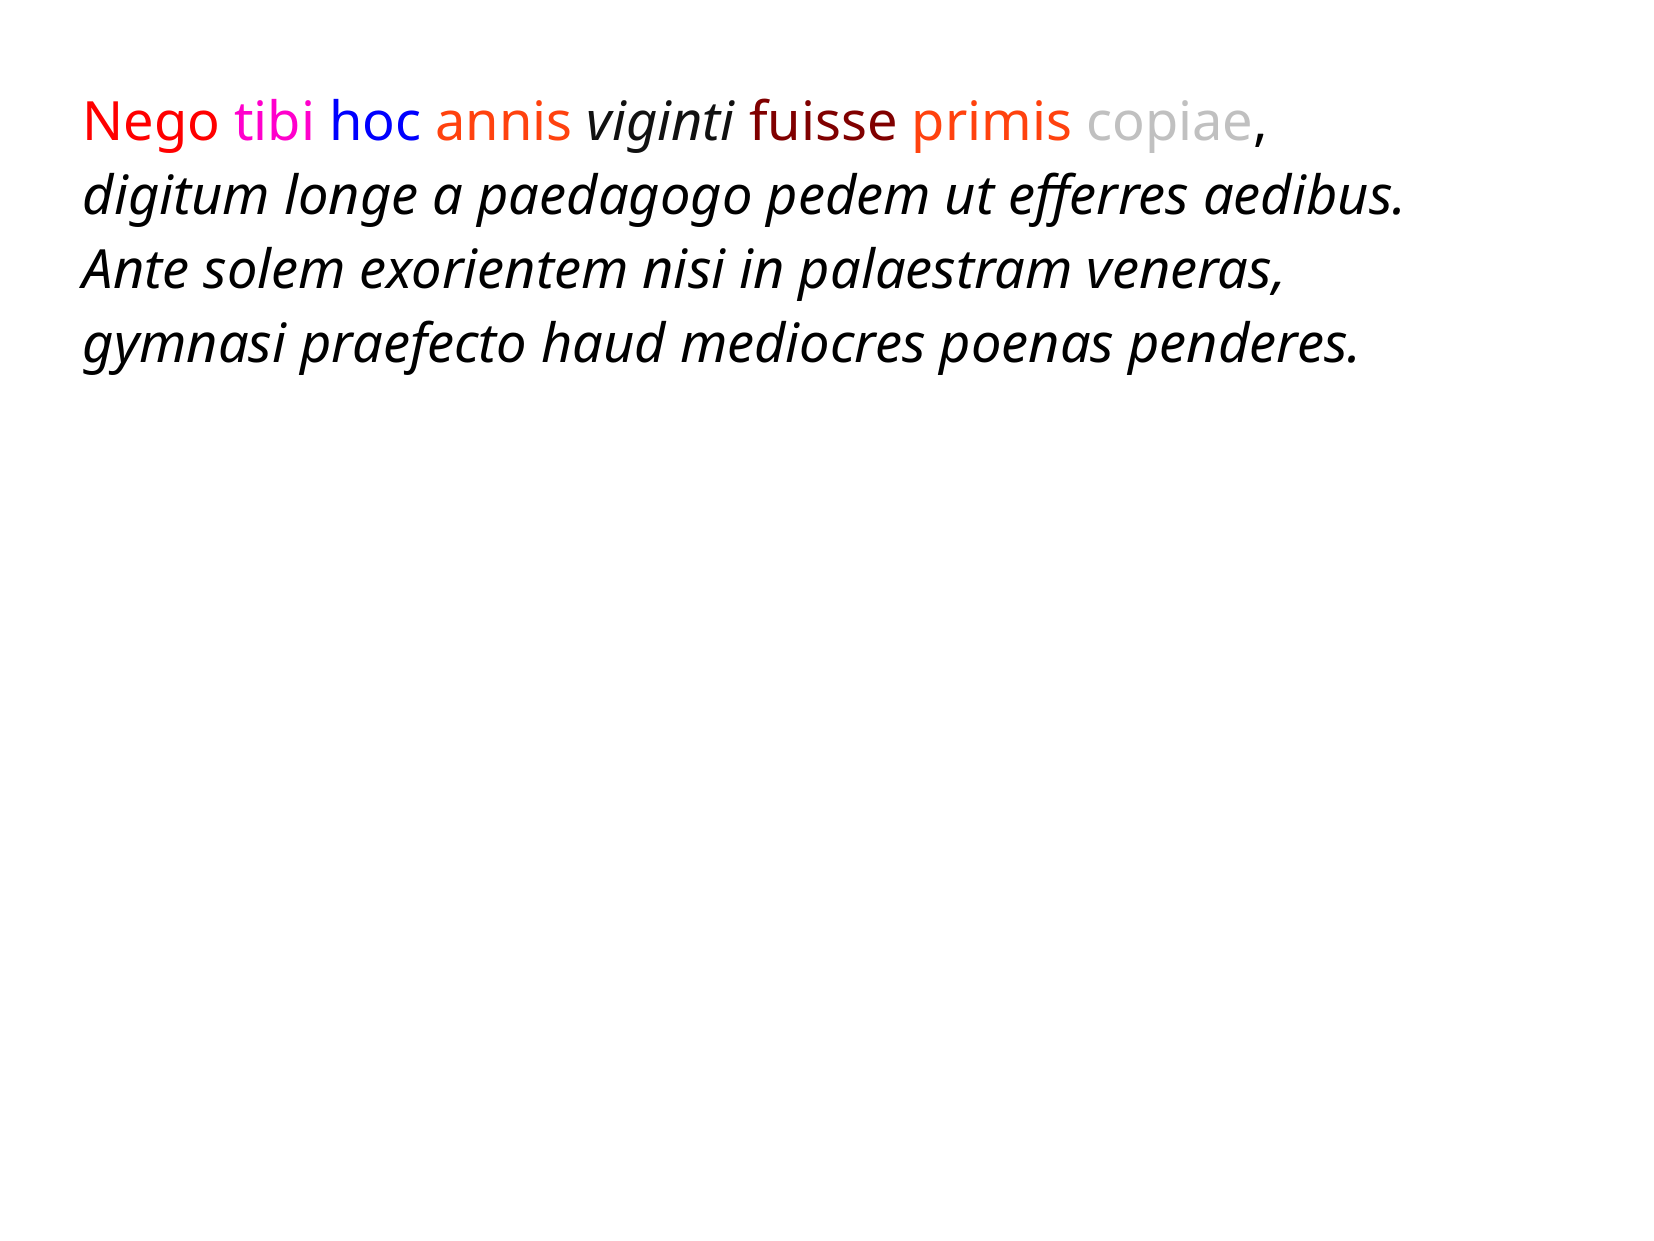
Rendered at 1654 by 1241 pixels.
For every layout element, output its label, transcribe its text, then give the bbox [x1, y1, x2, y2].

list Nego tibi hoc annis viginti fuisse primis copiae, digitum longe a paedagogo pedem ut efferres aedibus. Ante solem exorientem nisi in palaestram veneras, gymnasi praefecto haud mediocres poenas penderes. [82, 82, 1571, 1109]
